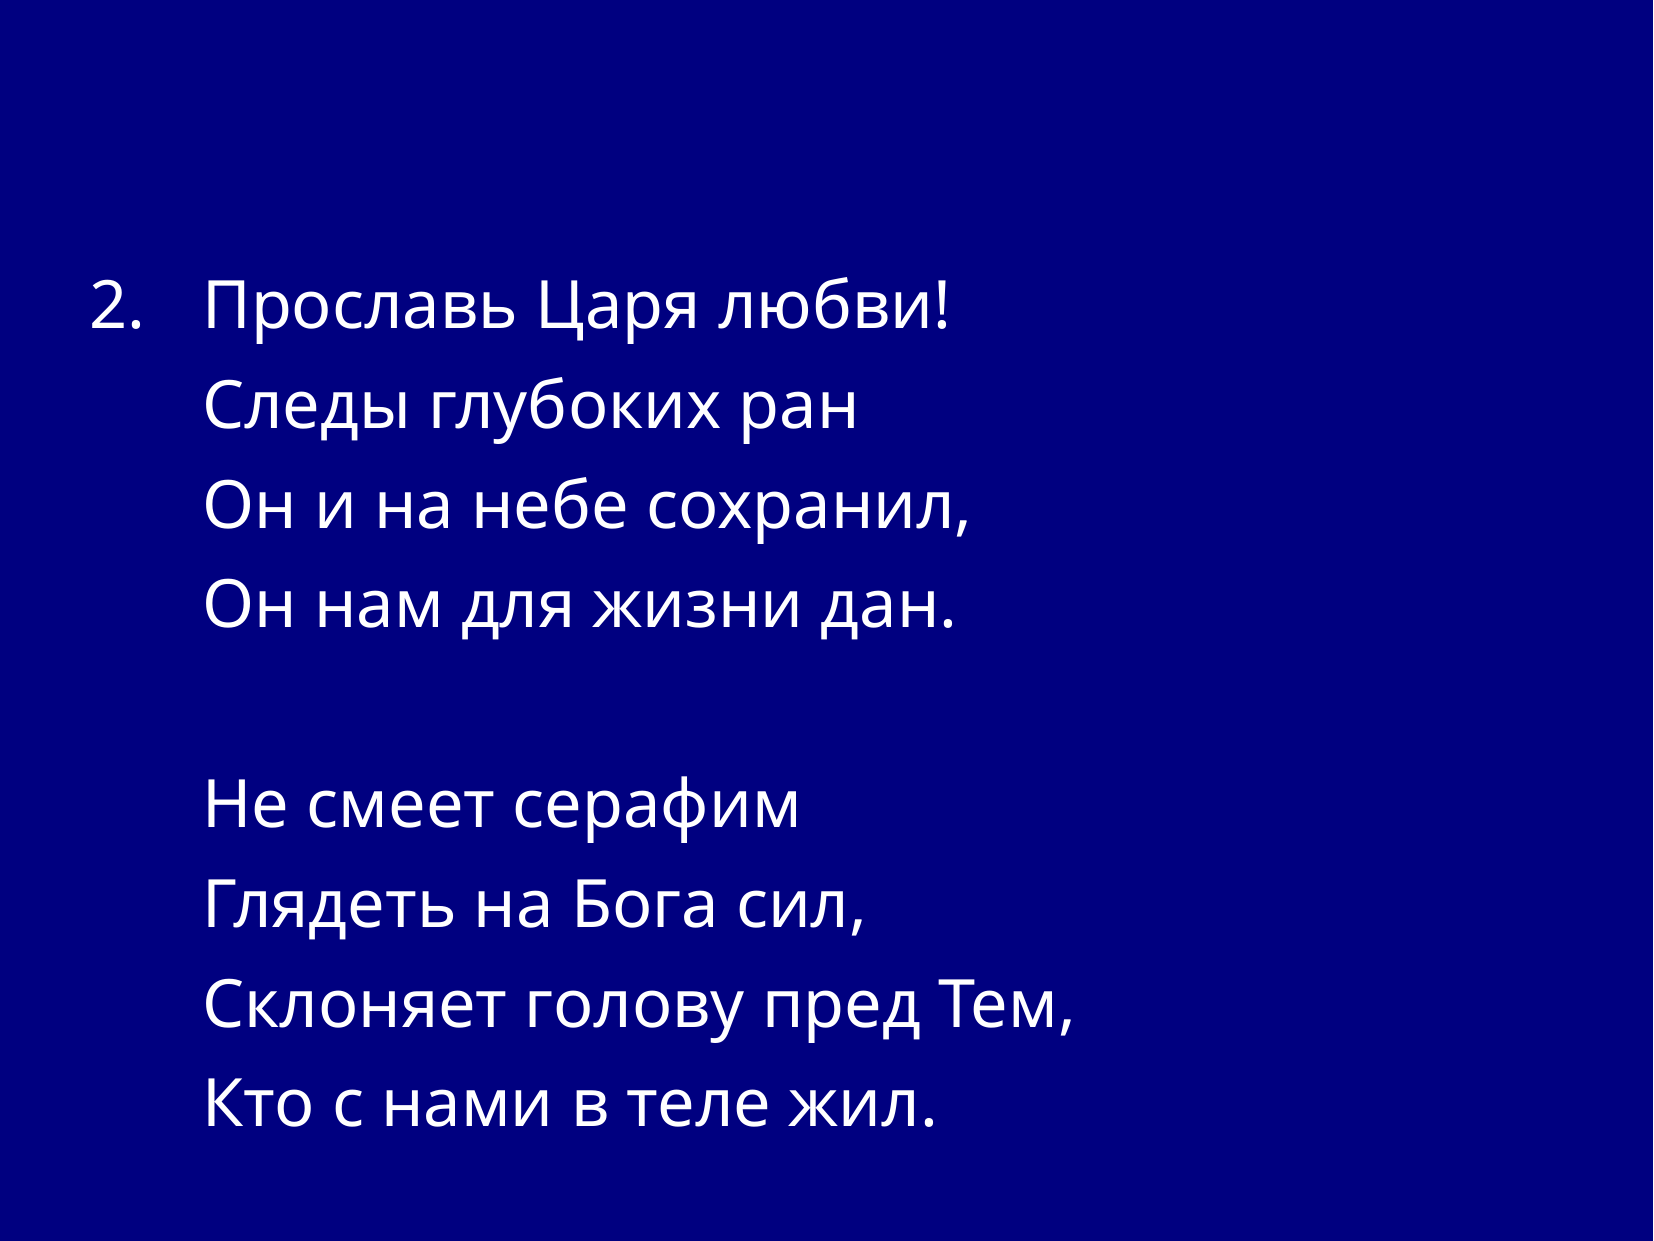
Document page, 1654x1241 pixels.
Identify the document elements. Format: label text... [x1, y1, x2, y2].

text_box 2. Прославь Царя любви! Следы глубоких ран Он и на небе сохранил, Он нам для жизни дан. Не смеет серафим Глядеть на Бога сил, Склоняет голову пред Тем, Кто с нами в теле жил. [75, 150, 1576, 1163]
